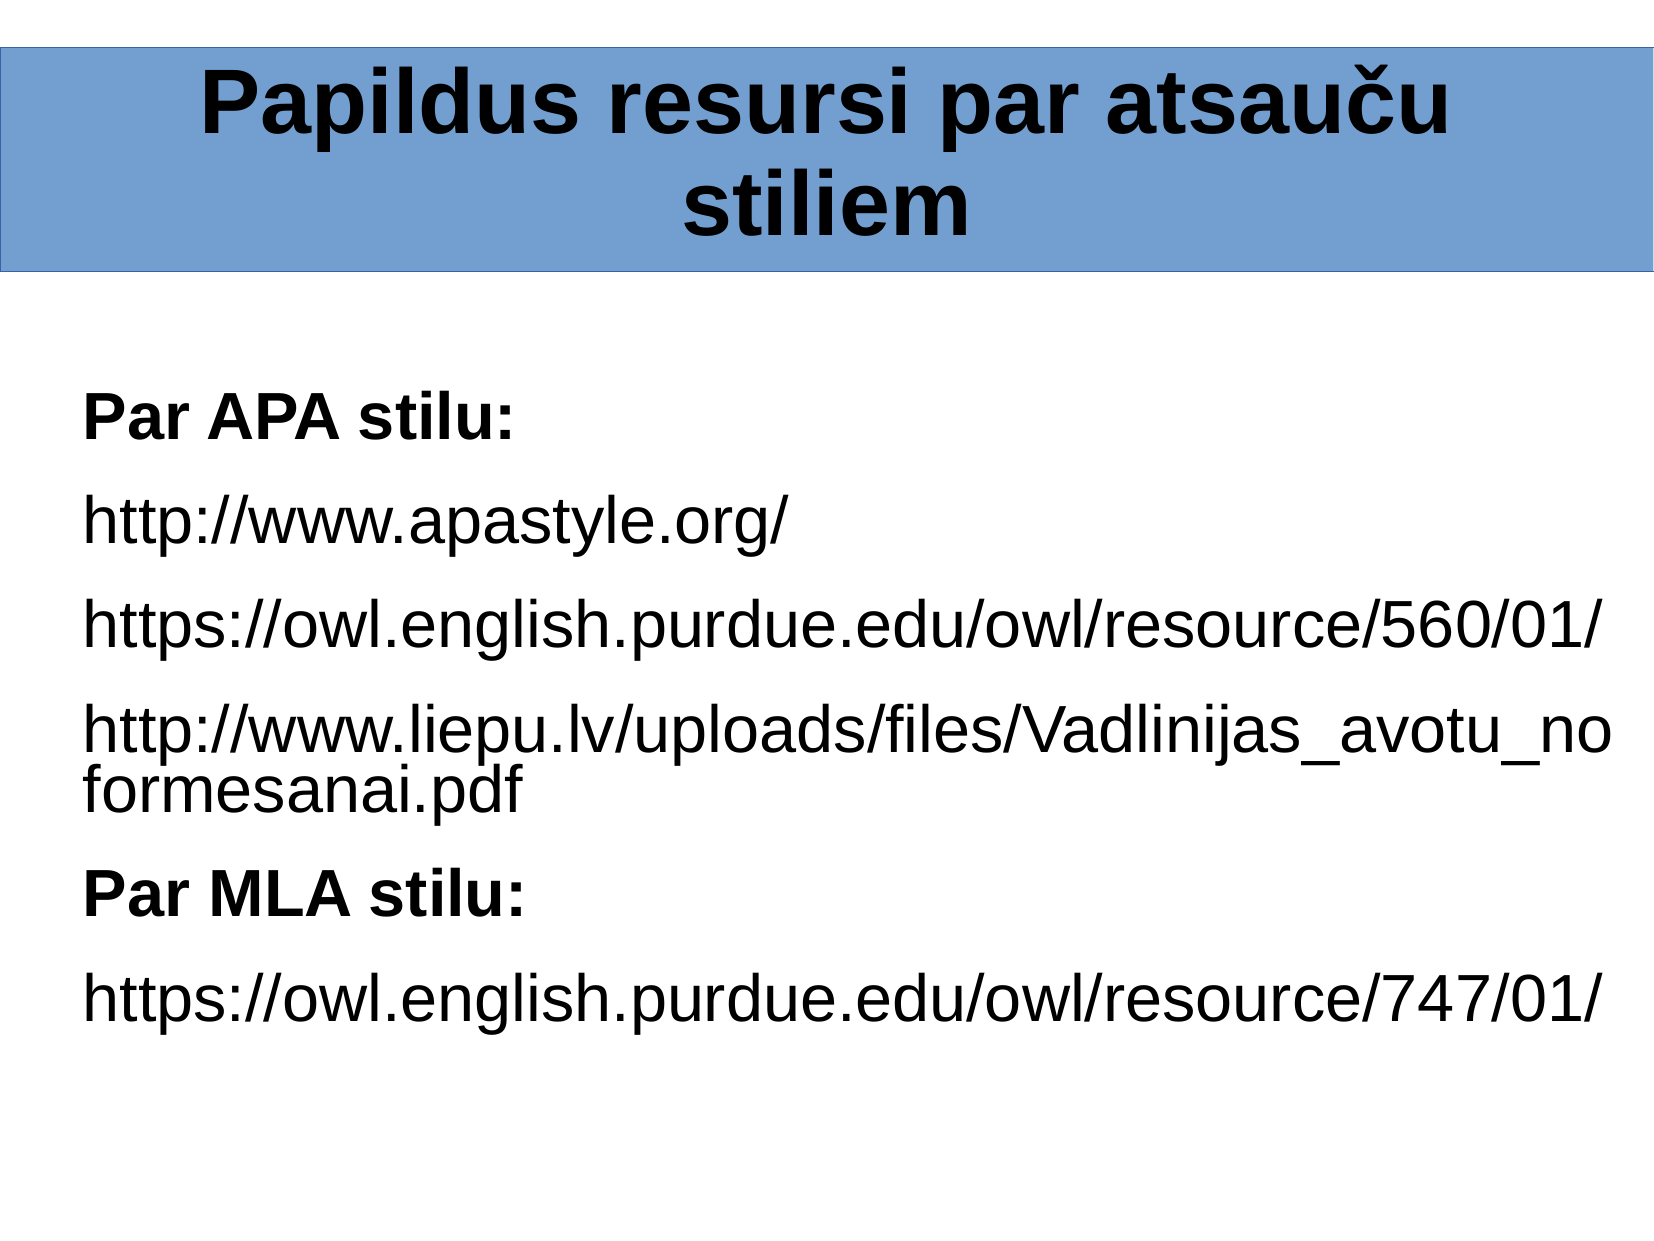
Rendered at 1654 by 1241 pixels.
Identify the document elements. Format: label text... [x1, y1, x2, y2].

title Papildus resursi par atsauču stiliem [82, 49, 1571, 257]
list Par APA stilu: http://www.apastyle.org/ https://owl.english.purdue.edu/owl/resource/560/01/ http://www.liepu.lv/uploads/files/Vadlinijas_avotu_noformesanai.pdf Par MLA stilu: https://owl.english.purdue.edu/owl/resource/747/01/ [82, 378, 1619, 1099]
text_box [0, 47, 1654, 272]
